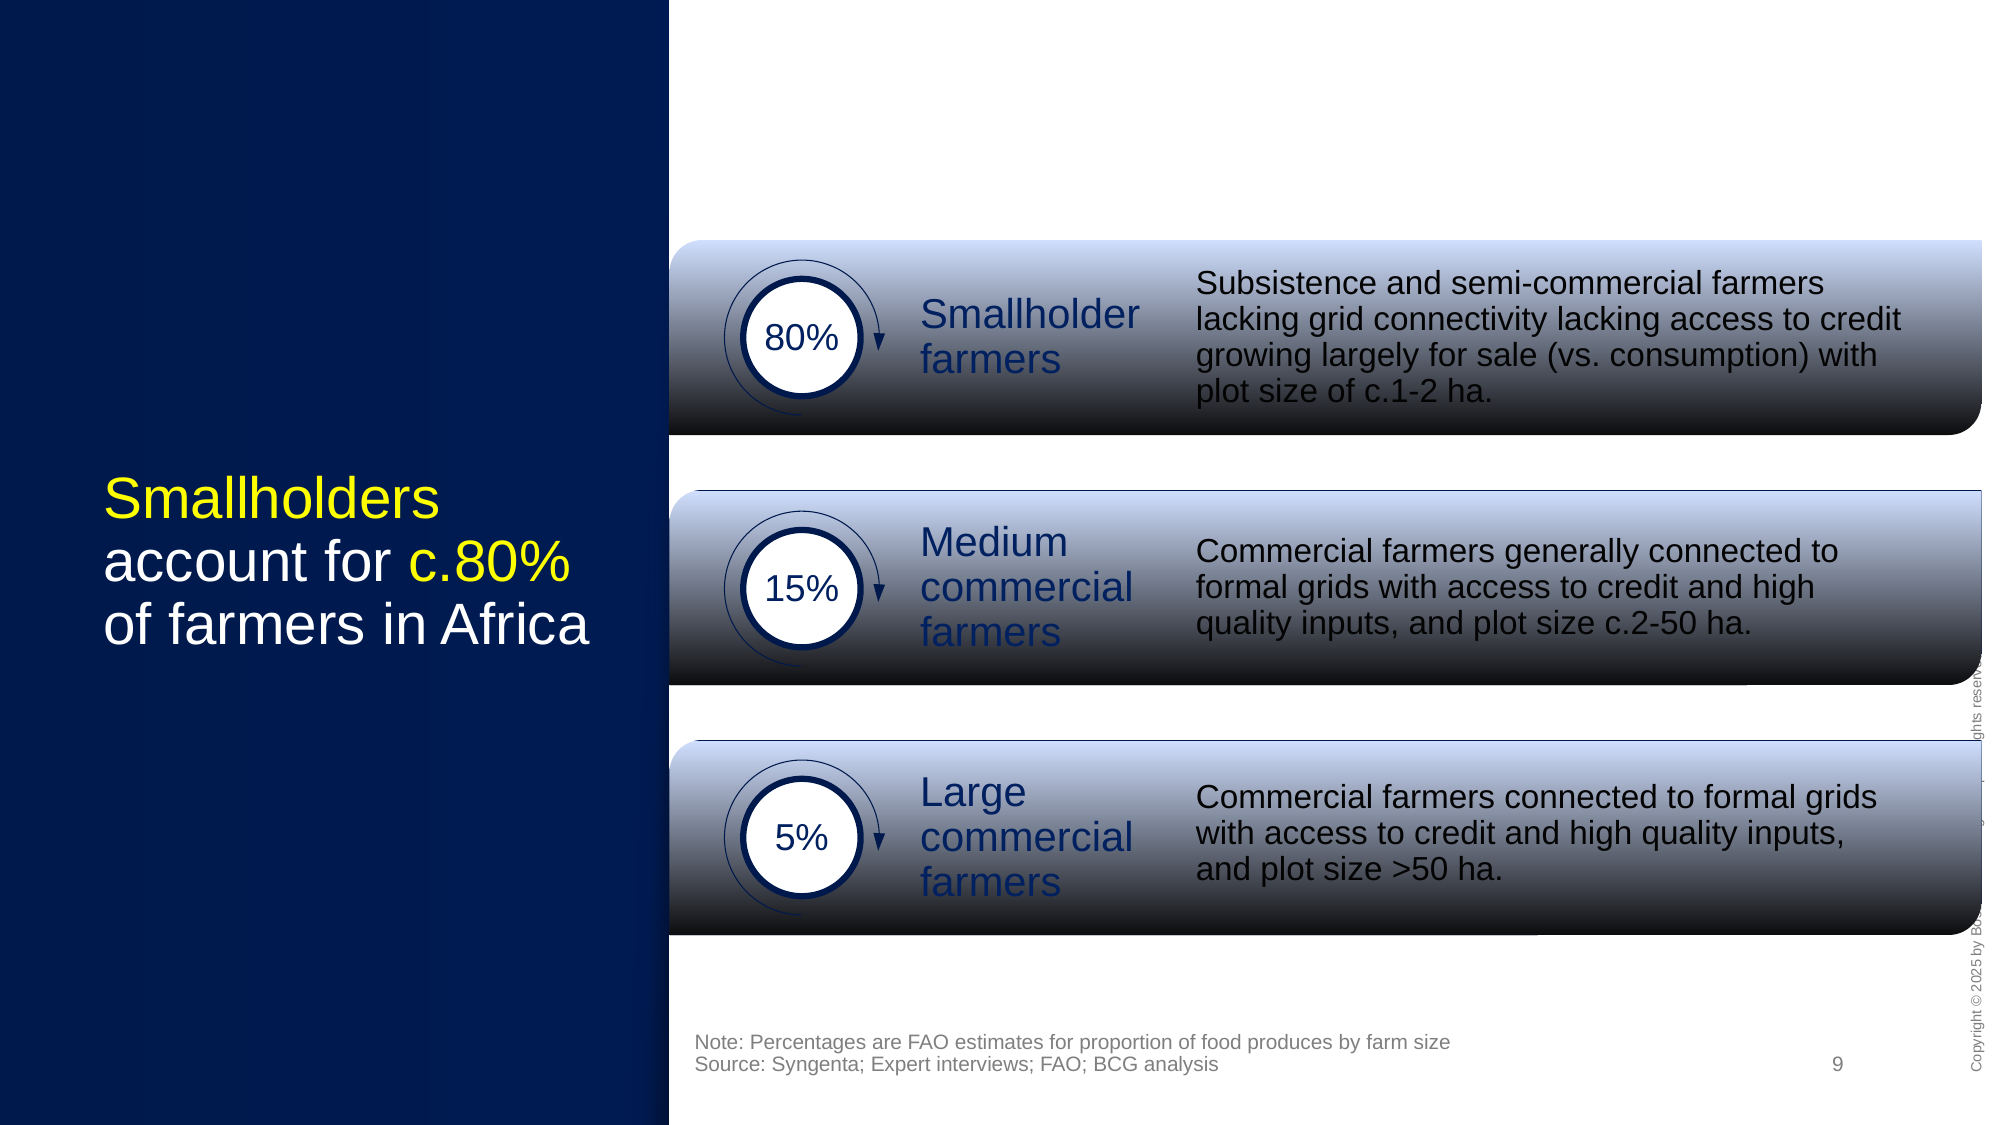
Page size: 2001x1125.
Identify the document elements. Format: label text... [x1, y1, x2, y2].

text_box [669, 240, 1982, 436]
text_box Note: Percentages are FAO estimates for proportion of food produces by farm size Source: Syngenta; Expert interviews; FAO; BCG analysis [695, 1031, 1779, 1076]
title Smallholders account for c.80% of farmers in Africa [103, 439, 617, 686]
text_box [669, 490, 1982, 686]
text_box Medium commercial farmers [920, 508, 1177, 667]
text_box [669, 740, 1982, 936]
text_box Smallholder farmers [920, 258, 1177, 417]
text_box 5% [743, 778, 861, 897]
text_box 15% [743, 529, 861, 648]
text_box Commercial farmers generally connected to formal grids with access to credit and high quality inputs, and plot size c.2-50 ha. [1195, 508, 1915, 667]
text_box Large commercial farmers [920, 758, 1177, 917]
text_box Commercial farmers connected to formal grids with access to credit and high quality inputs, and plot size >50 ha. [1195, 755, 1915, 913]
text_box 80% [743, 278, 861, 397]
text_box Subsistence and semi-commercial farmers lacking grid connectivity lacking access to credit growing largely for sale (vs. consumption) with plot size of c.1-2 ha. [1195, 258, 1915, 417]
